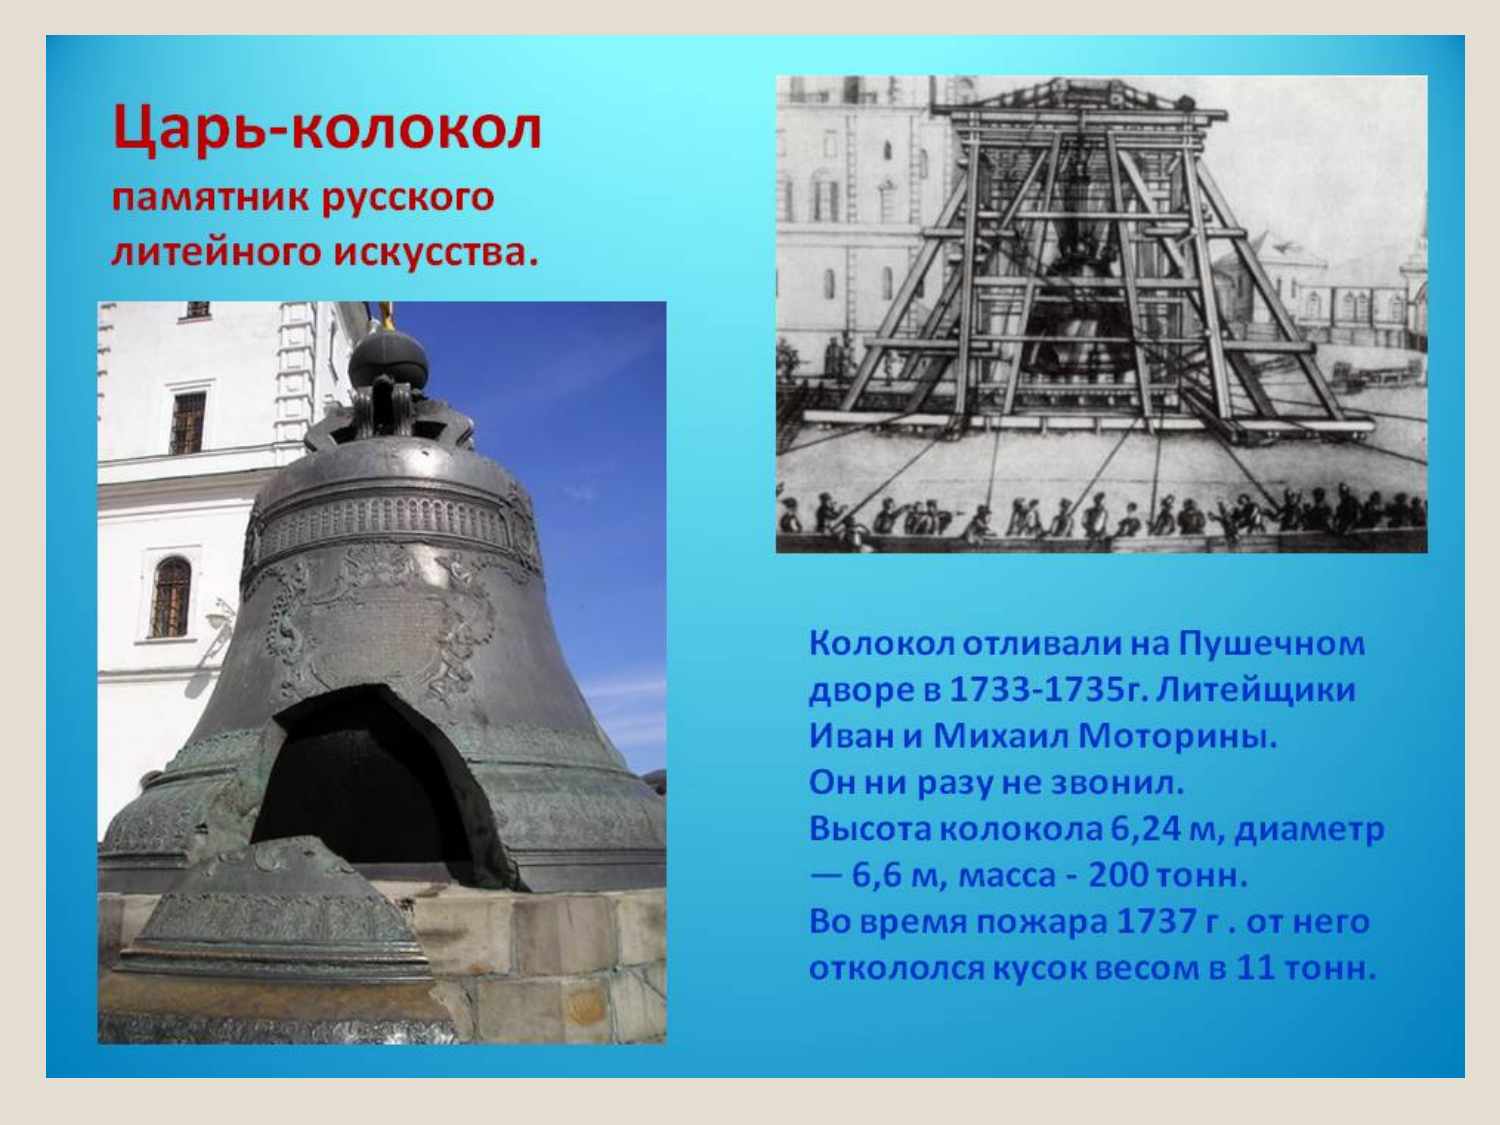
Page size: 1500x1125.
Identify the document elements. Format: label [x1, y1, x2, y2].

picture [46, 35, 1465, 1079]
